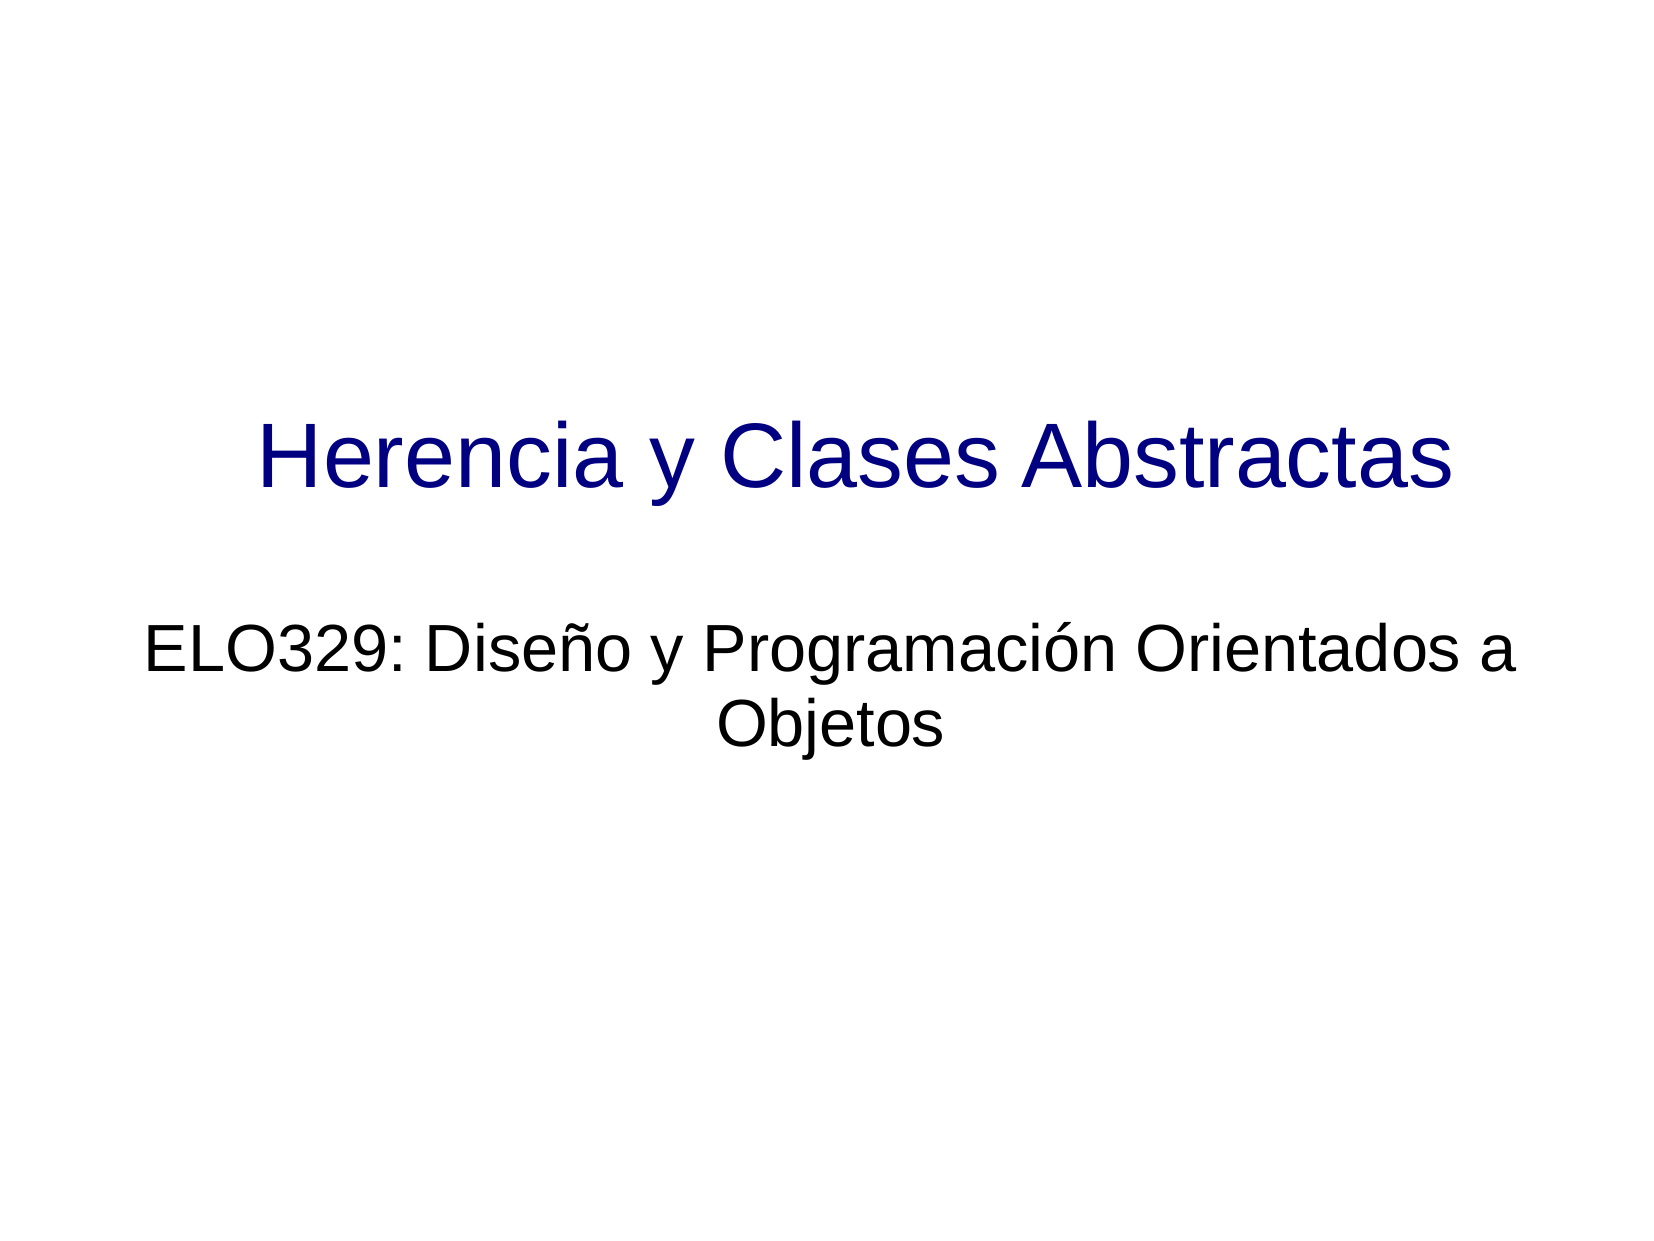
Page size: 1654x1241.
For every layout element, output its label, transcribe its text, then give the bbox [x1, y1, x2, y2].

subtitle ELO329: Diseño y Programación Orientados a Objetos [86, 562, 1576, 959]
title Herencia y Clases Abstractas [112, 386, 1601, 526]
